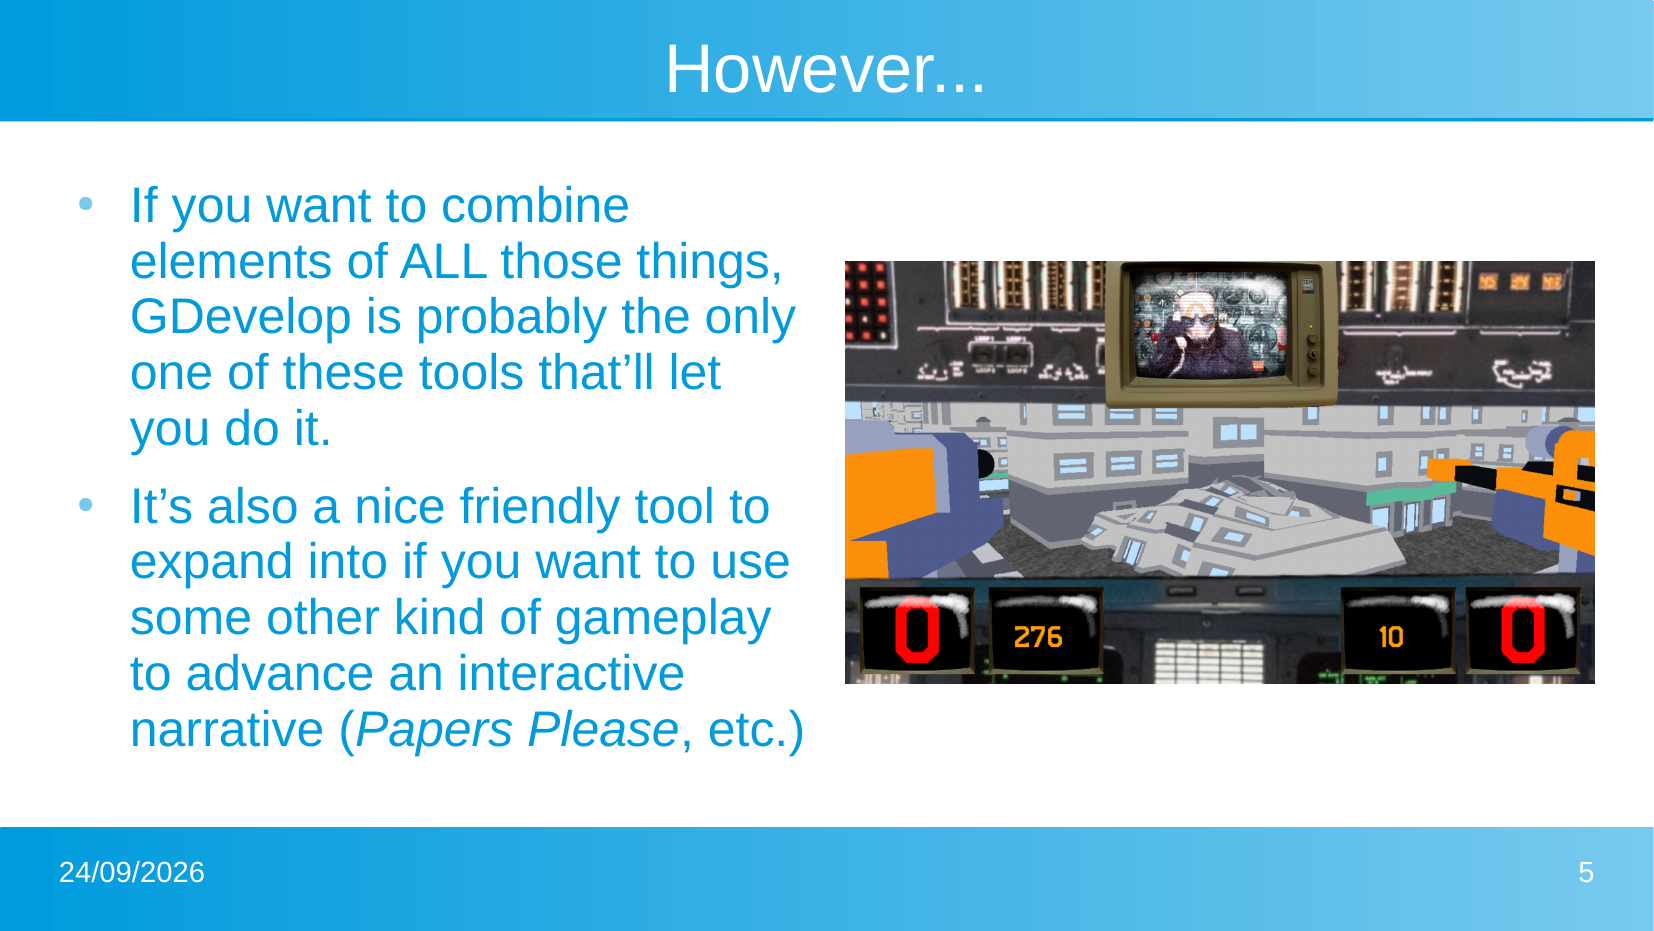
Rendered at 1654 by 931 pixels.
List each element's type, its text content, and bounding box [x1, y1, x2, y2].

picture [845, 261, 1595, 684]
list If you want to combine elements of ALL those things, GDevelop is probably the only one of these tools that’ll let you do it. It’s also a nice friendly tool to expand into if you want to use some other kind of gameplay to advance an interactive narrative (Papers Please, etc.) [59, 177, 809, 768]
title However... [59, 29, 1595, 108]
